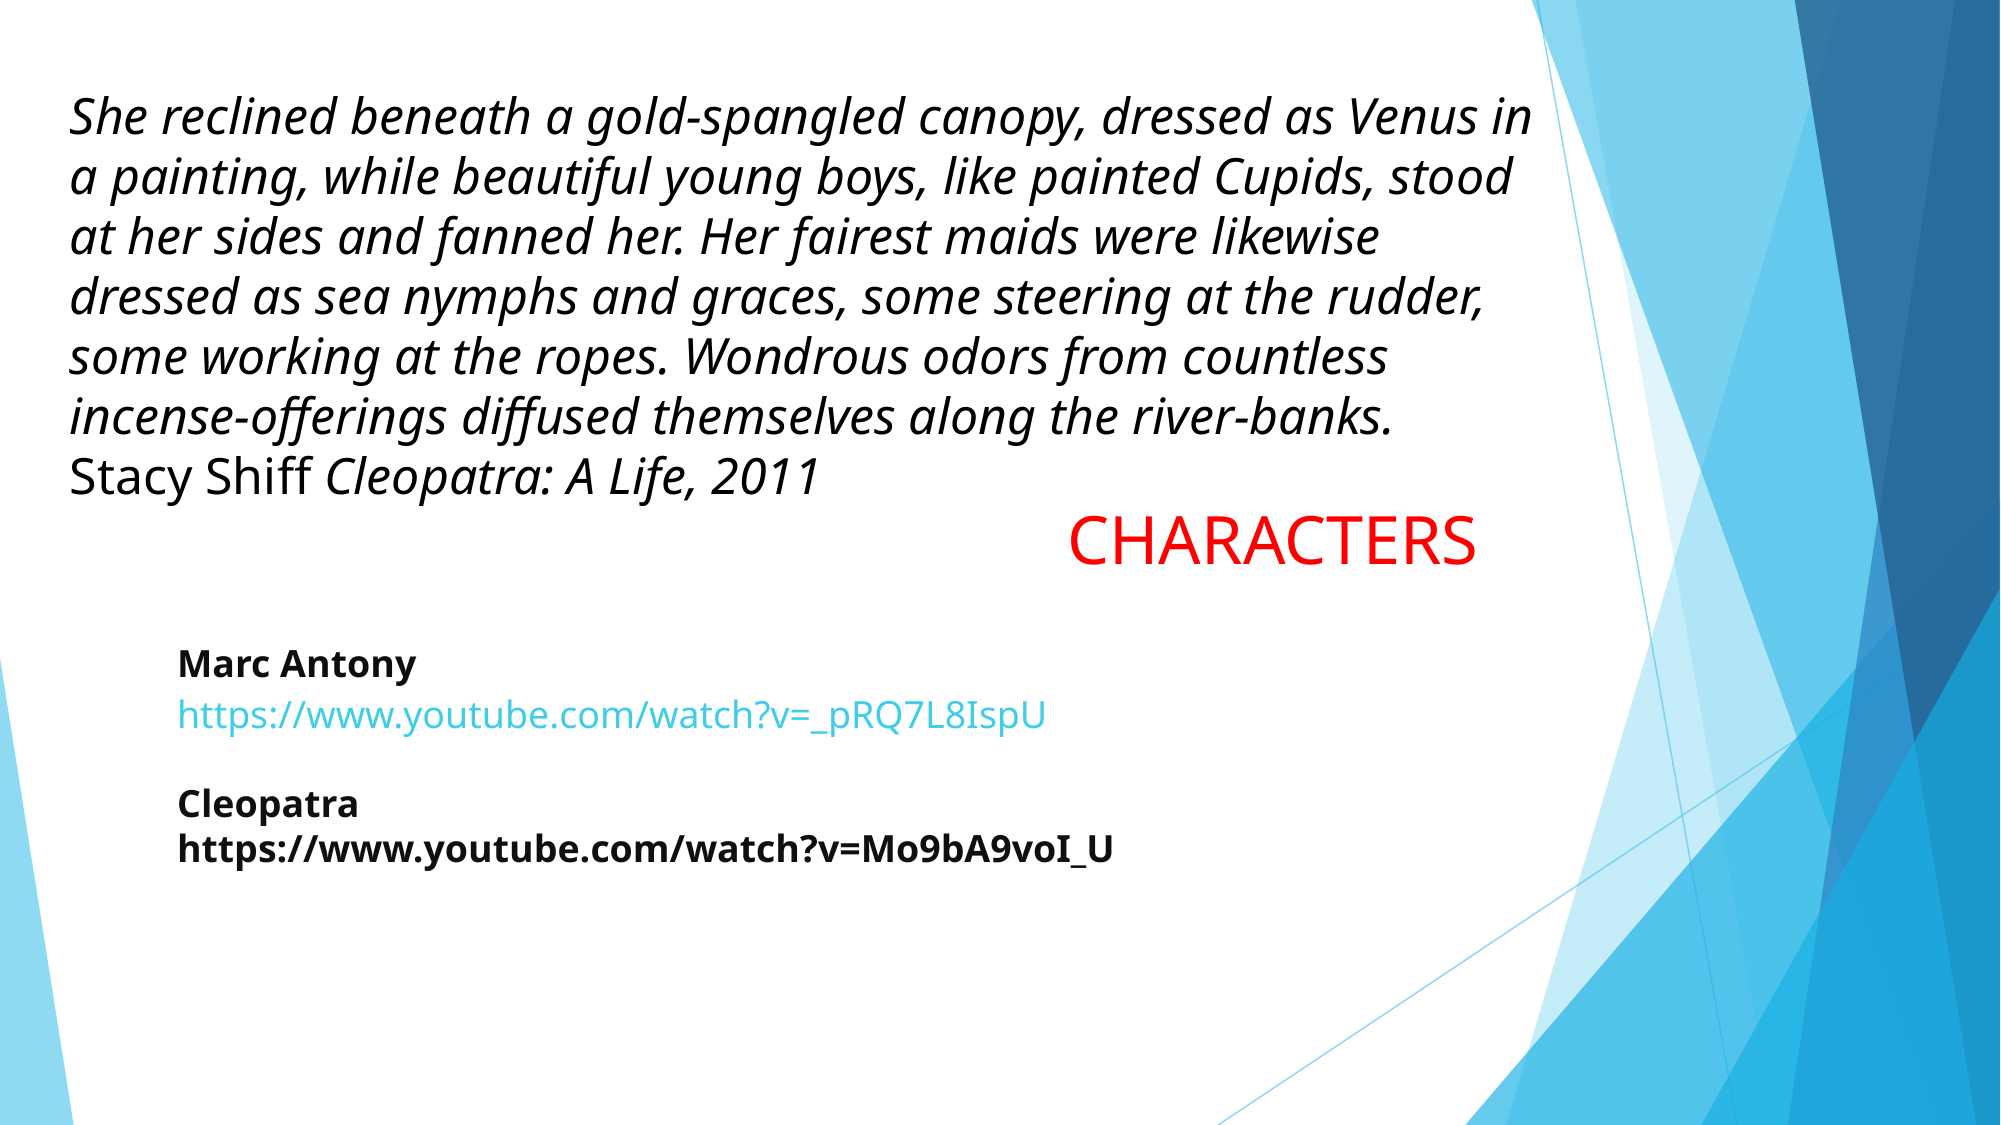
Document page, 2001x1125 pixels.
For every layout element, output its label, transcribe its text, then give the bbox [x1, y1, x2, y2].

text_box Marc Antony https://www.youtube.com/watch?v=_pRQ7L8IspU [162, 632, 1164, 785]
text_box CHARACTERS [1052, 490, 1829, 587]
text_box Cleopatra https://www.youtube.com/watch?v=Mo9bA9voI_U [162, 785, 1164, 924]
text_box She reclined beneath a gold-spangled canopy, dressed as Venus in a painting, while beautiful young boys, like painted Cupids, stood at her sides and fanned her. Her fairest maids were likewise dressed as sea nymphs and graces, some steering at the rudder, some working at the ropes. Wondrous odors from countless incense-offerings diffused themselves along the river-banks. Stacy Shiff Cleopatra: A Life, 2011 [54, 76, 1563, 516]
